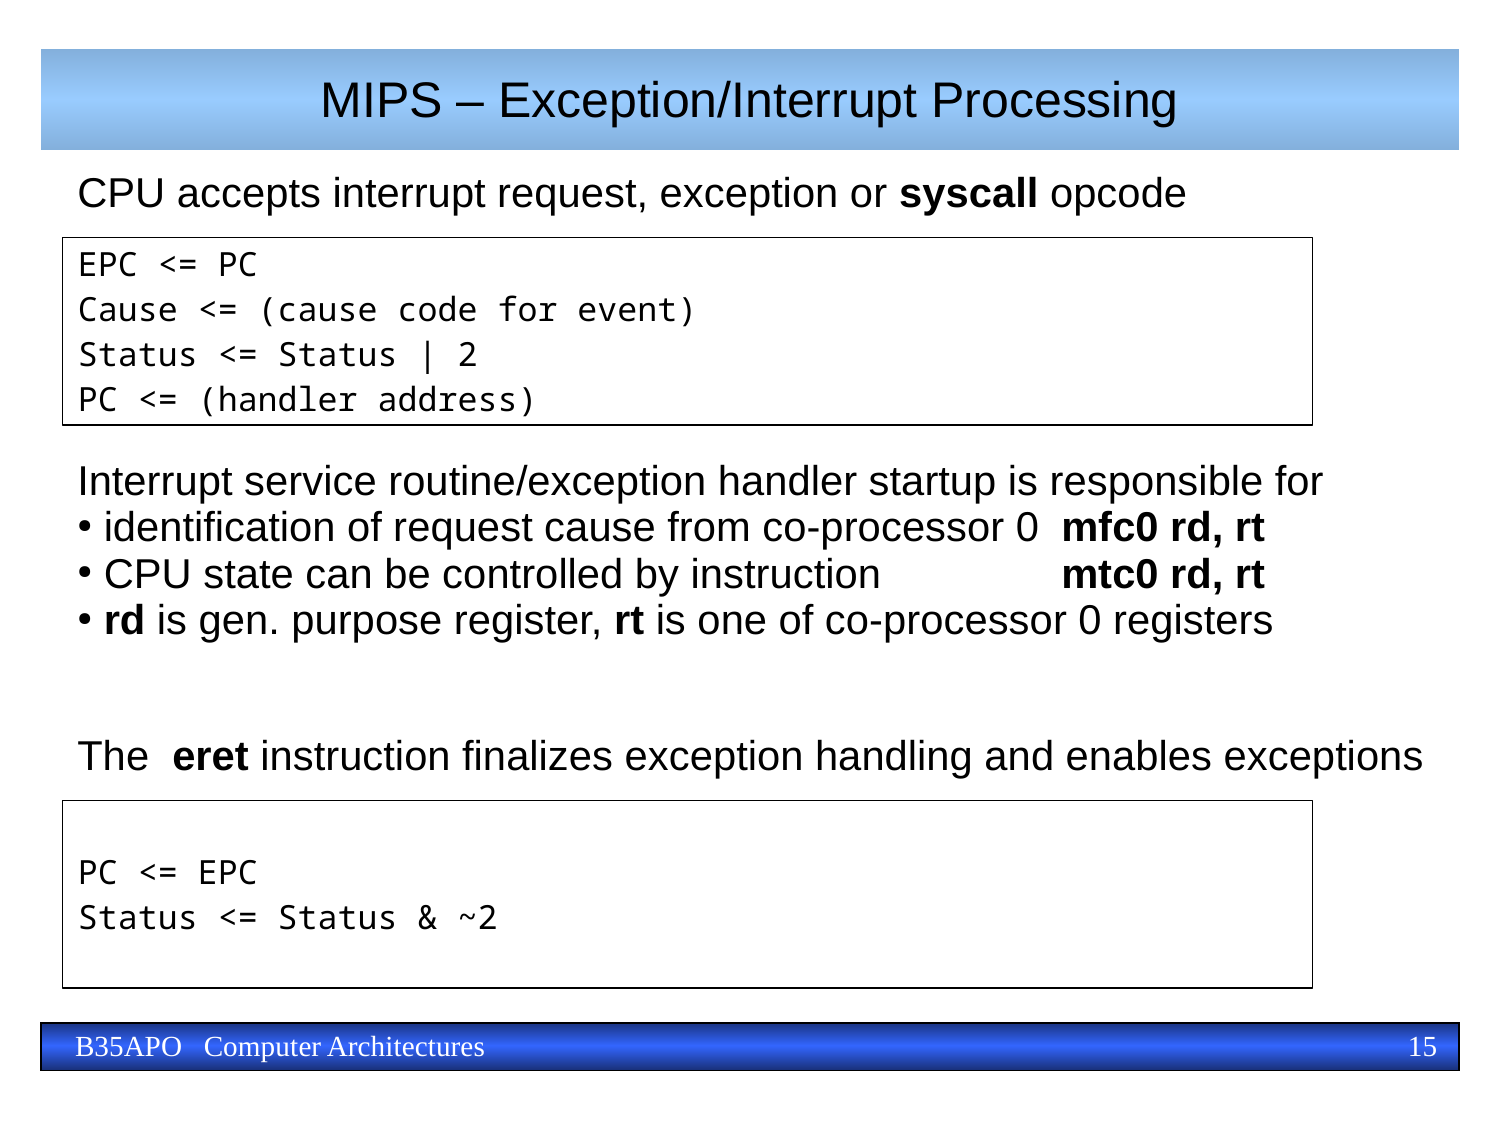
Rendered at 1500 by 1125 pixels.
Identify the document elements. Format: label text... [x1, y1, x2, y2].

title MIPS – Exception/Interrupt Processing [41, 49, 1459, 150]
text_box EPC <= PC Cause <= (cause code for event) Status <= Status | 2 PC <= (handler address) [62, 237, 1313, 425]
text_box The eret instruction finalizes exception handling and enables exceptions [62, 724, 1450, 833]
text_box Interrupt service routine/exception handler startup is responsible for identification of request cause from co-processor 0 mfc0 rd, rt CPU state can be controlled by instruction mtc0 rd, rt rd is gen. purpose register, rt is one of co-processor 0 registers [62, 450, 1363, 719]
text_box CPU accepts interrupt request, exception or syscall opcode [62, 162, 1313, 225]
text_box PC <= EPC Status <= Status & ~2 [62, 833, 1313, 988]
